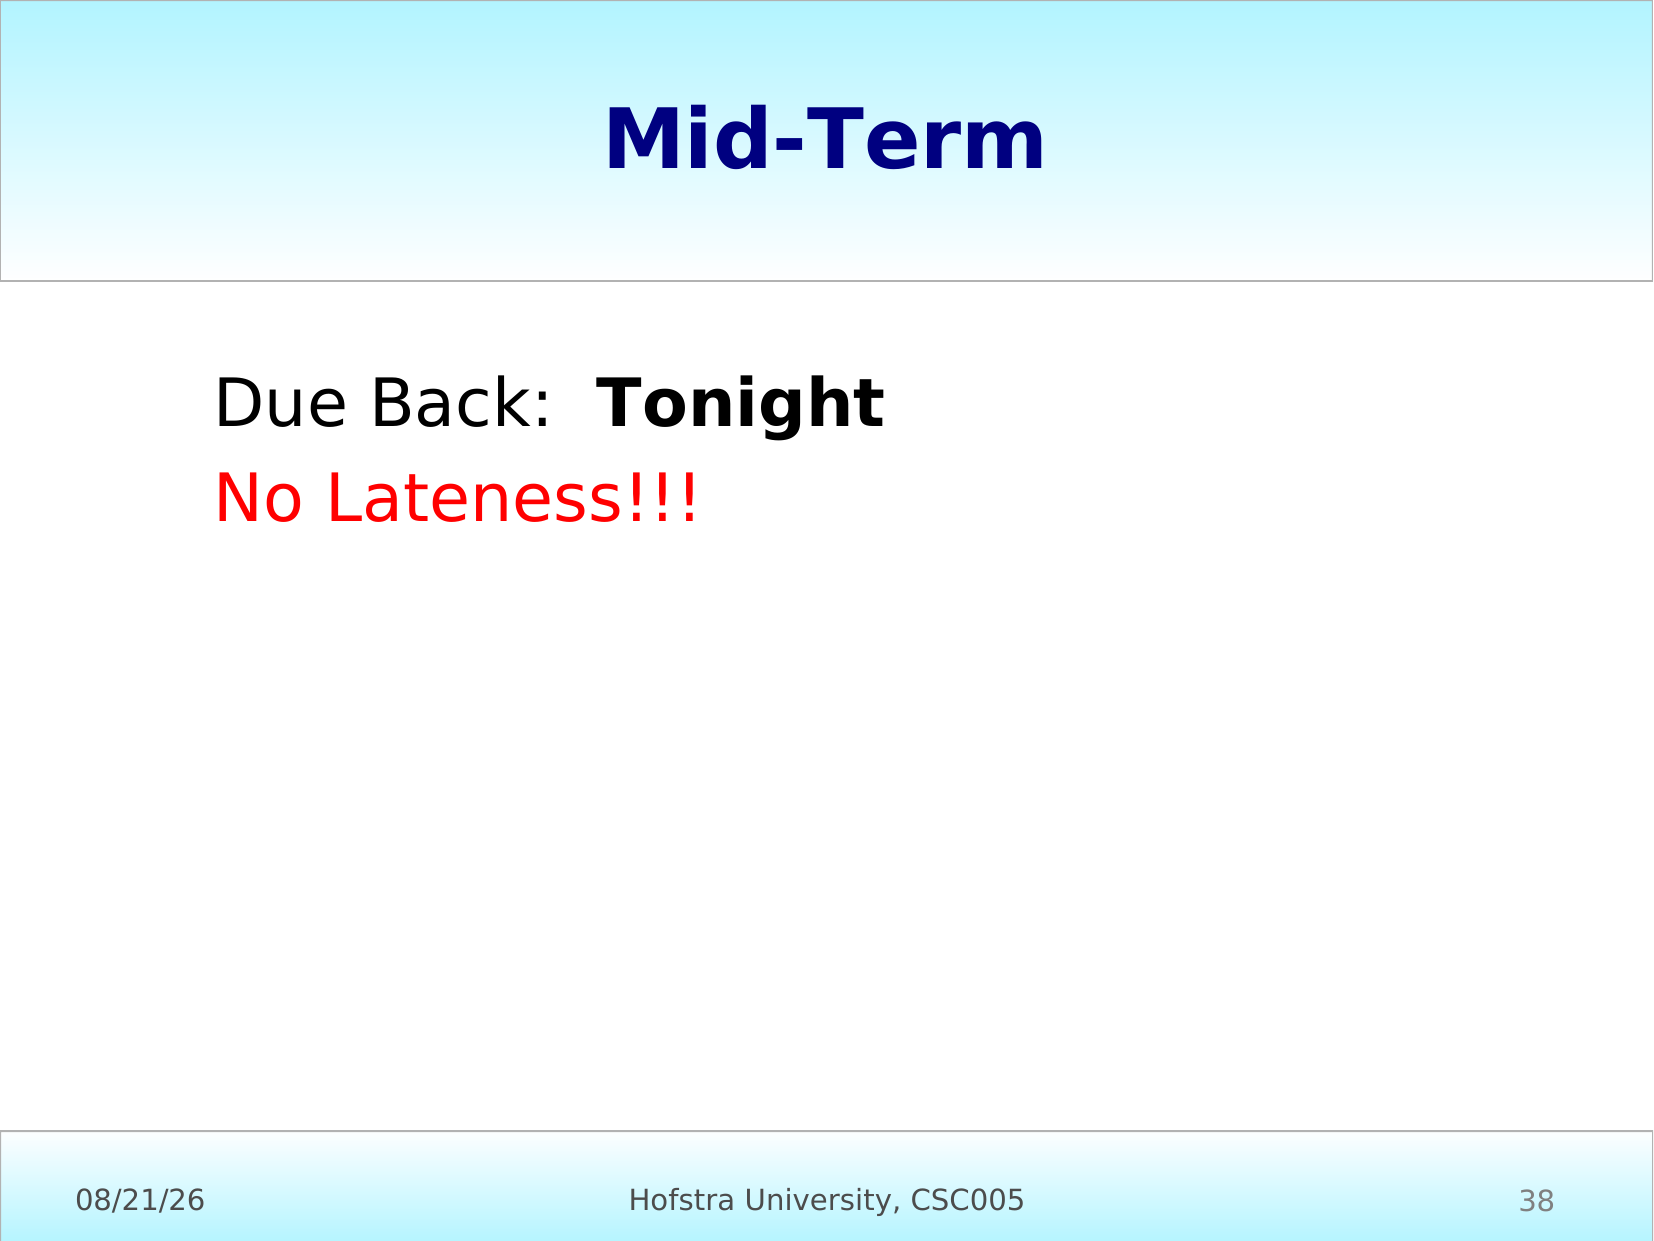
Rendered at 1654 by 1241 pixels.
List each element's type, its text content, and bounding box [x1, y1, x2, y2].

list Due Back: Tonight No Lateness!!! [213, 364, 1619, 1110]
title Mid-Term [78, 77, 1576, 203]
